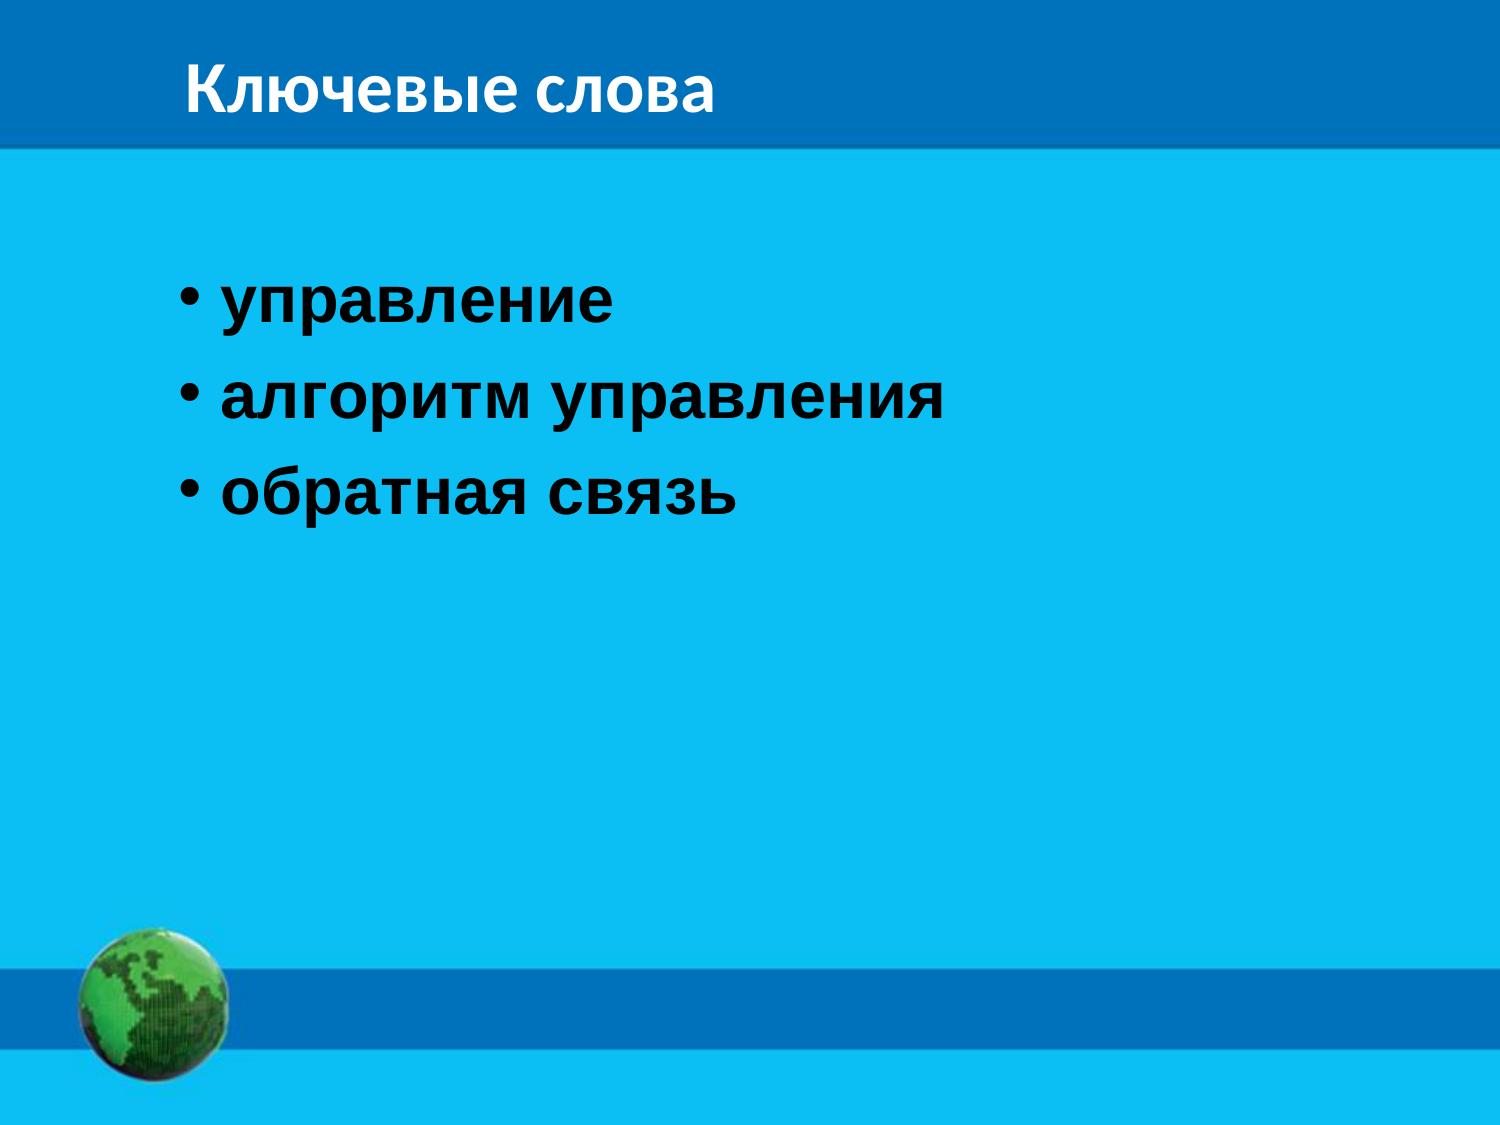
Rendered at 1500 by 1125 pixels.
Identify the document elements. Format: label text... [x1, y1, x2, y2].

text_box управление алгоритм управления обратная связь [76, 231, 1449, 646]
text_box Ключевые слова [171, 30, 1425, 135]
picture [0, 926, 1500, 1086]
picture [0, 0, 1500, 146]
